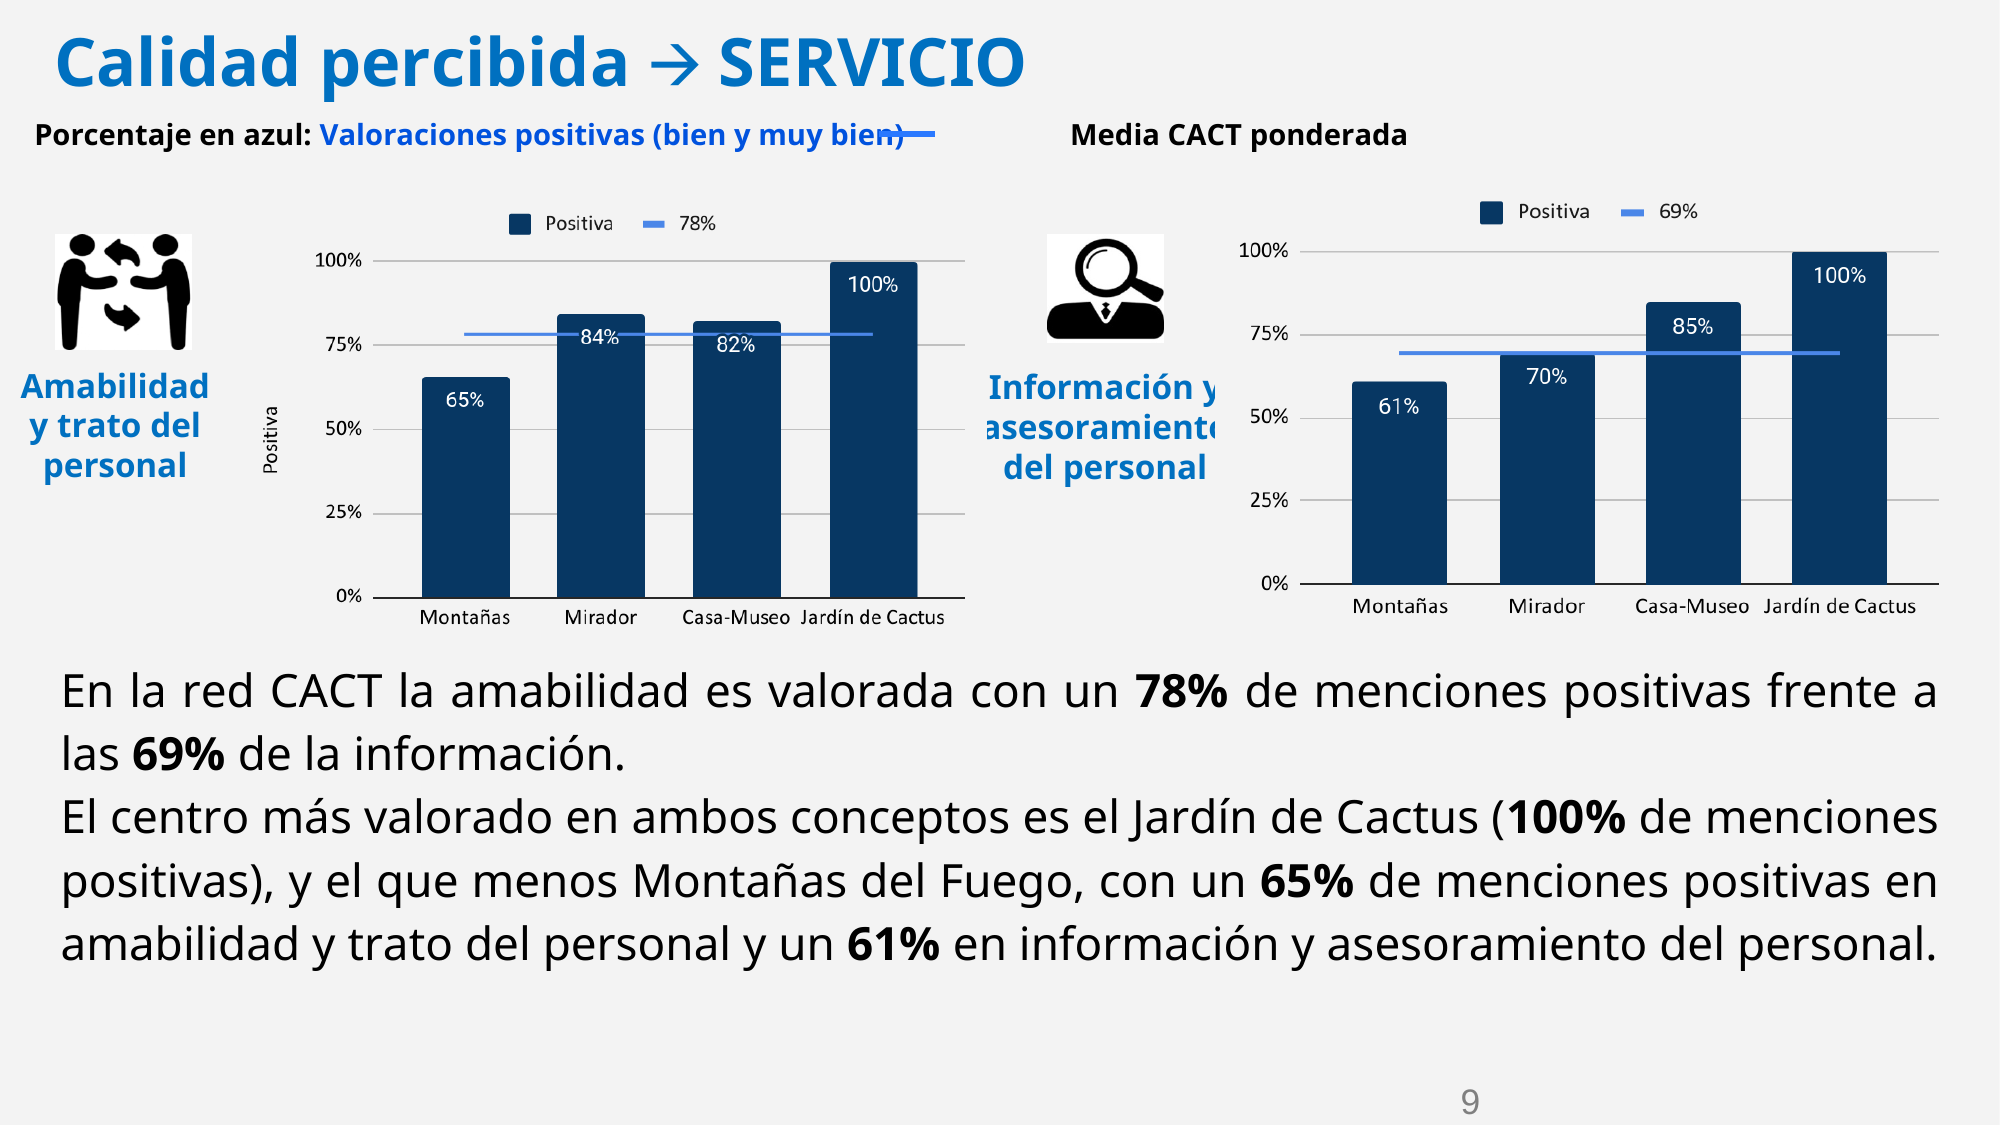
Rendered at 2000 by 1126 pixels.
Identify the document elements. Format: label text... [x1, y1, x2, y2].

picture [1047, 234, 1164, 344]
text_box Calidad percibida 🡪 SERVICIO [54, 0, 1126, 109]
text_box Porcentaje en azul: Valoraciones positivas (bien y muy bien) Media CACT ponderada [19, 109, 1988, 158]
picture [237, 190, 987, 652]
text_box Información y asesoramiento del personal [987, 358, 1215, 496]
text_box <número> [1442, 1069, 1910, 1126]
picture [55, 234, 192, 350]
text_box En la red CACT la amabilidad es valorada con un 78% de menciones positivas frente a las 69% de la información. El centro más valorado en ambos conceptos es el Jardín de Cactus (100% de menciones positivas), y el que menos Montañas del Fuego, con un 65% de menciones positivas en amabilidad y trato del personal y un 61% en información y asesoramiento del personal. [32, 625, 1968, 818]
picture [1215, 178, 1962, 641]
text_box Amabilidad y trato del personal [0, 357, 231, 471]
